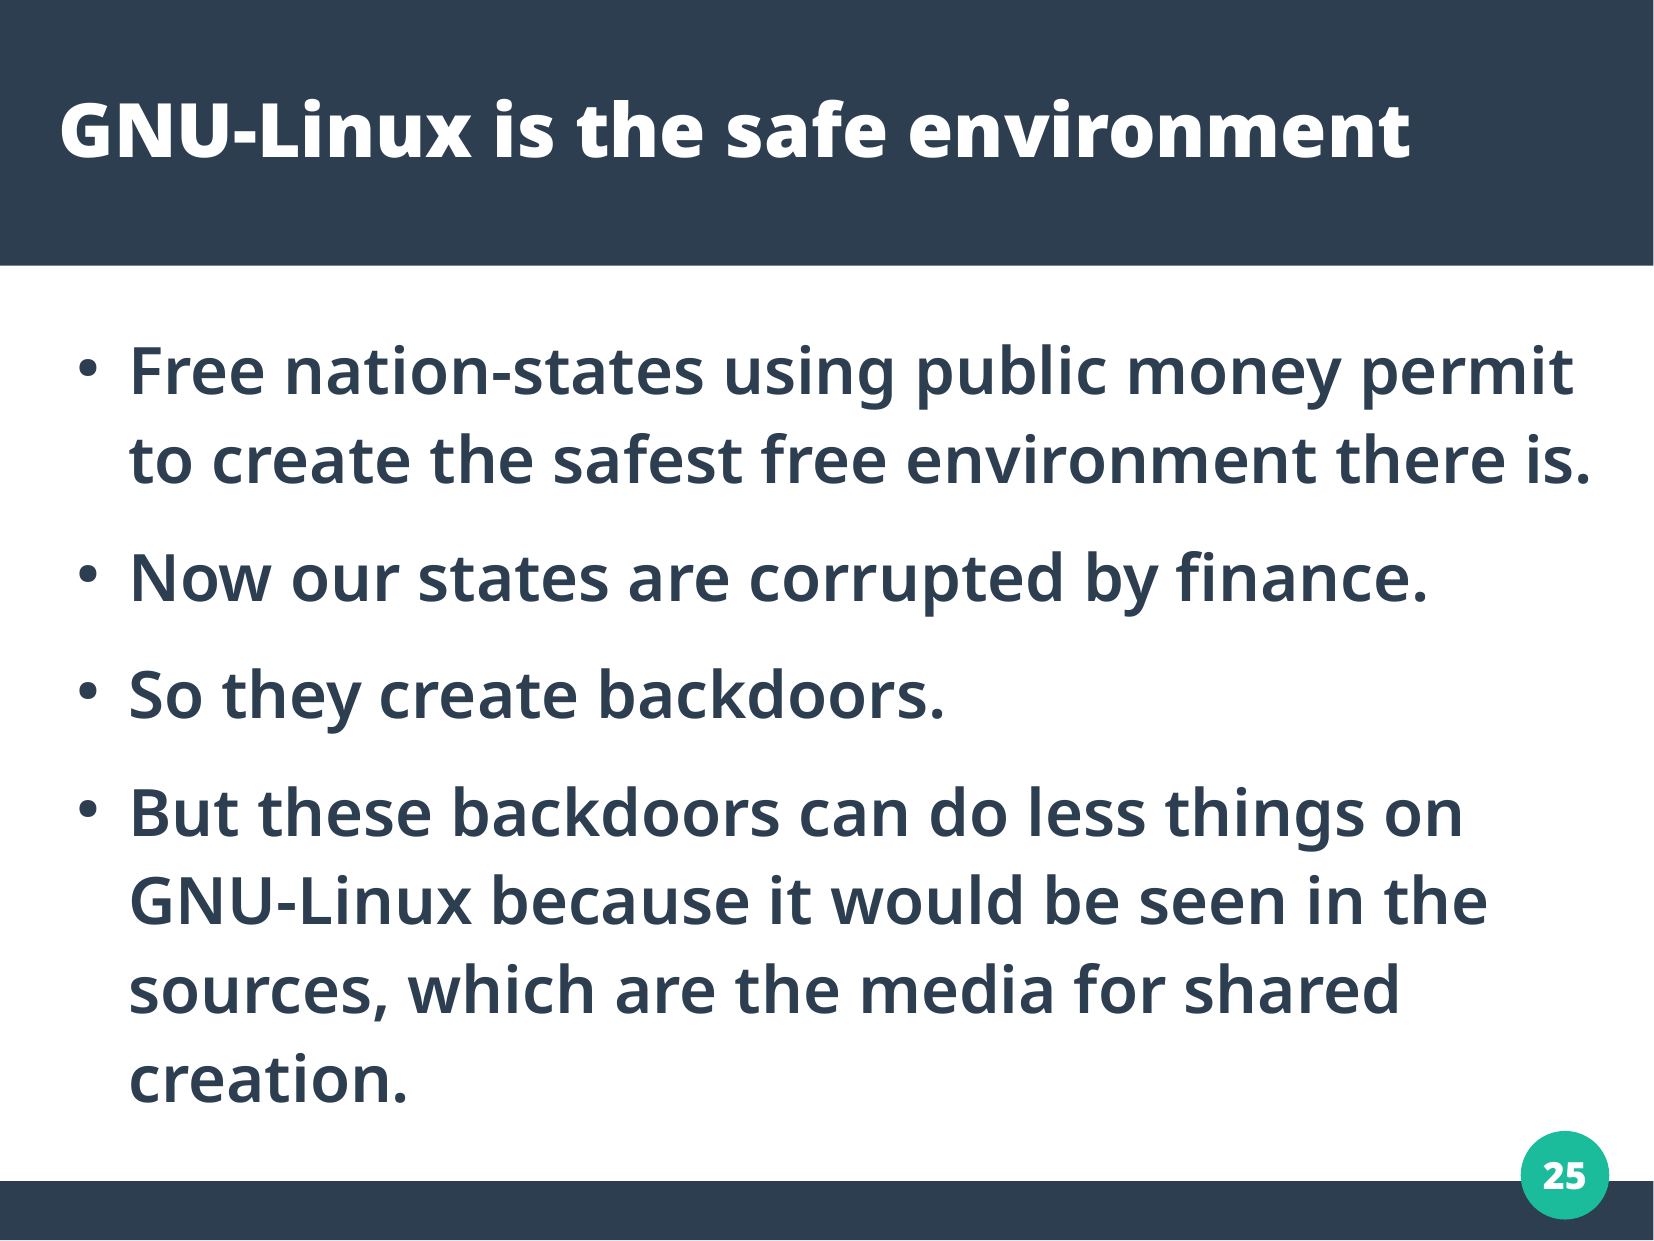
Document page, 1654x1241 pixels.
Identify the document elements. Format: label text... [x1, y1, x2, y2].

list Free nation-states using public money permit to create the safest free environment there is. Now our states are corrupted by finance. So they create backdoors. But these backdoors can do less things on GNU-Linux because it would be seen in the sources, which are the media for shared creation. [59, 324, 1595, 1152]
title GNU-Linux is the safe environment [59, 49, 1595, 207]
